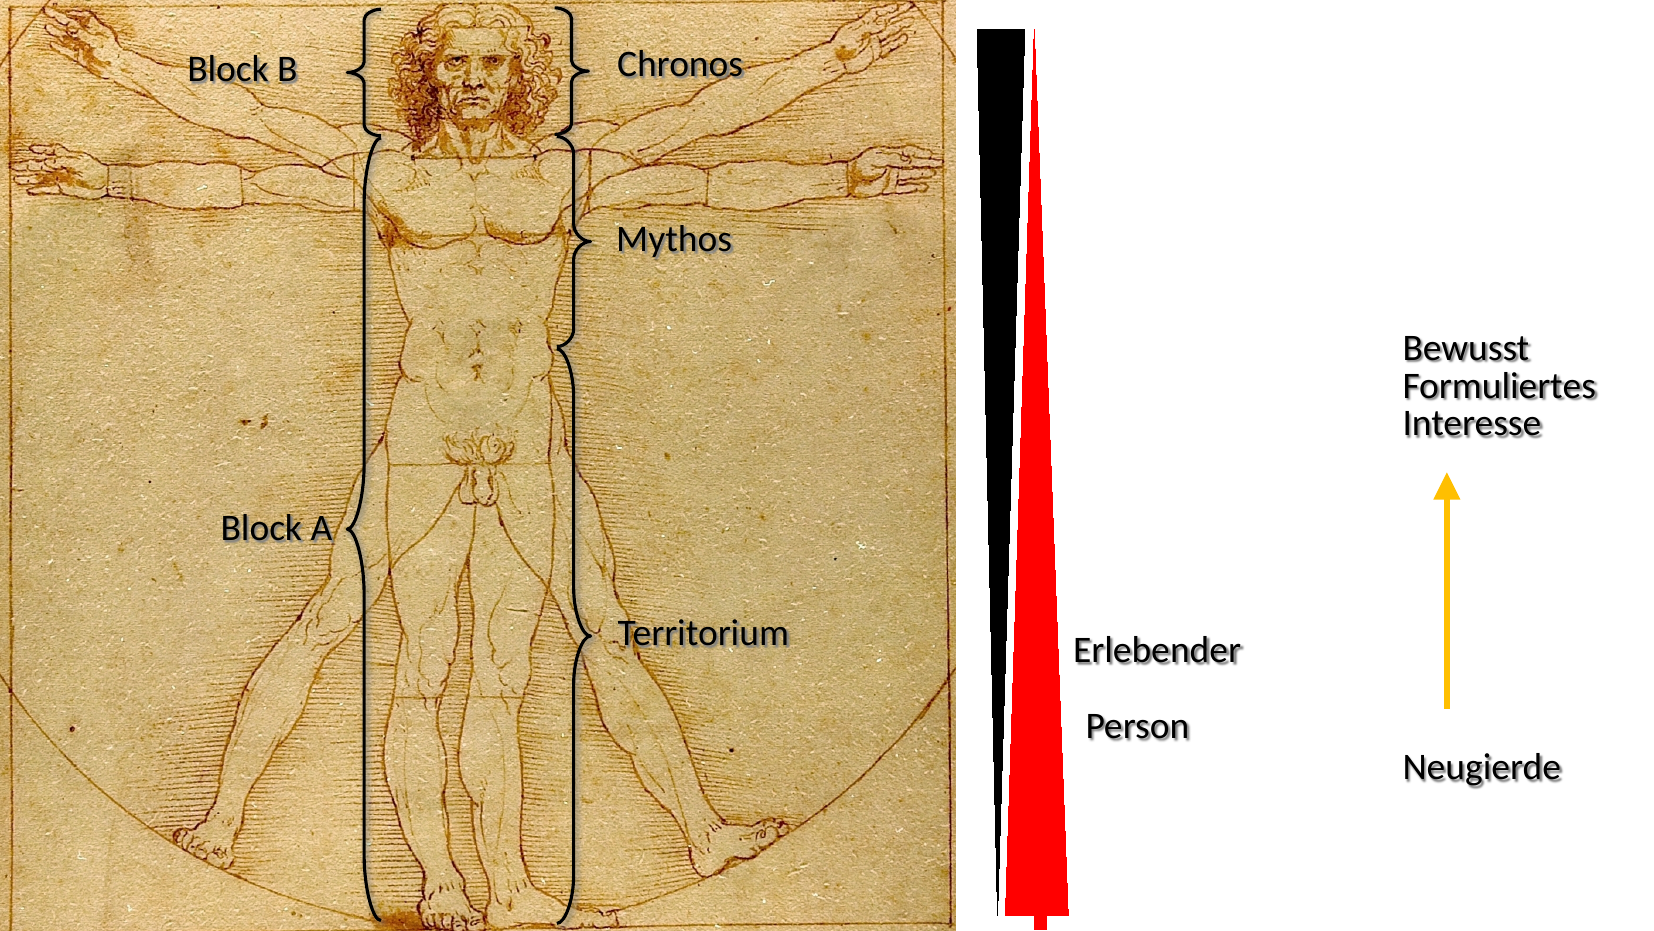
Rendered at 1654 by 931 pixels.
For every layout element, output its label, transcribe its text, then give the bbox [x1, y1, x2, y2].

text_box Erlebender [1058, 626, 1257, 679]
text_box Block B [172, 46, 313, 99]
text_box Block A [205, 504, 348, 557]
text_box Neugierde [1387, 744, 1577, 797]
text_box [1005, 29, 1069, 916]
text_box Bewusst Formuliertes Interesse [1387, 324, 1612, 453]
text_box Territorium [602, 609, 805, 663]
text_box Chronos [602, 40, 759, 94]
text_box Person [1070, 702, 1397, 831]
text_box Mythos [601, 215, 748, 269]
text_box [977, 29, 1025, 916]
picture [0, 0, 956, 931]
